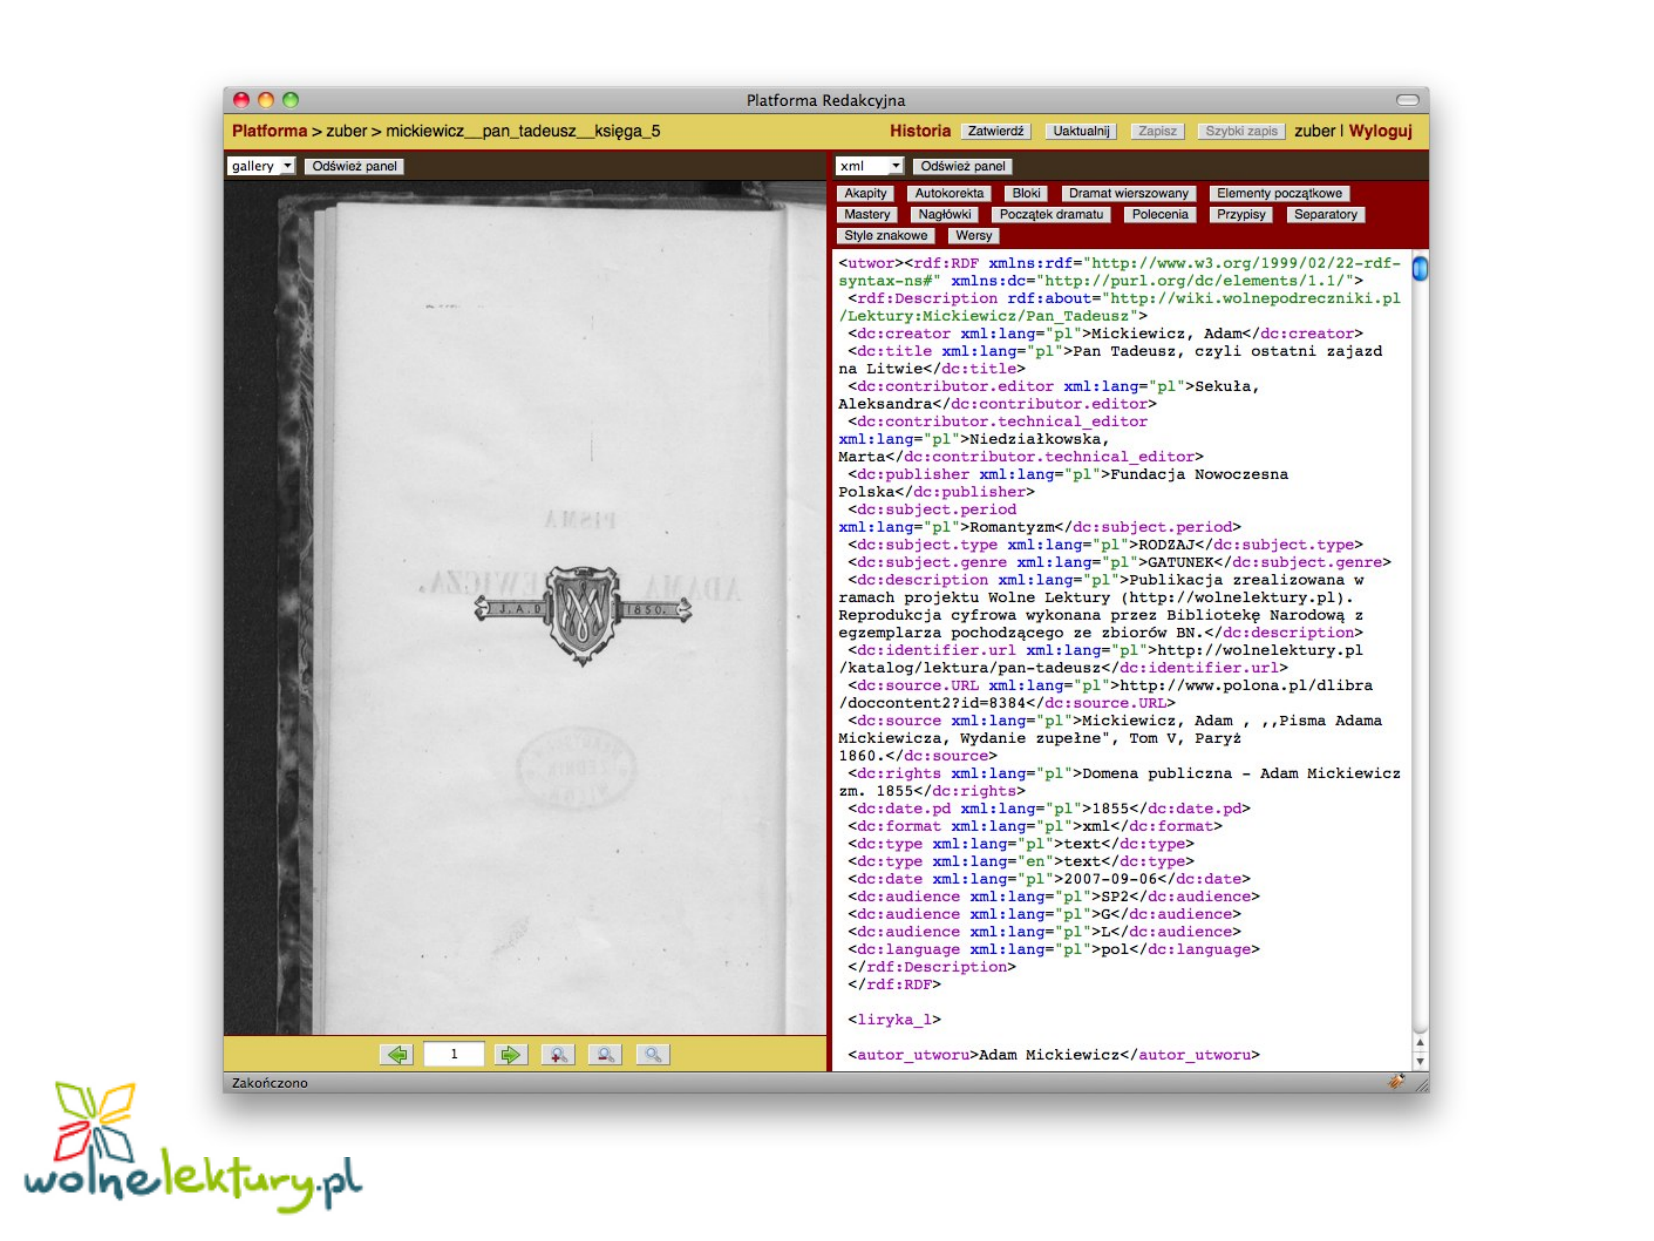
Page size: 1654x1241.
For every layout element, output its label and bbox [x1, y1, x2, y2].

picture [4, 58, 1476, 1241]
